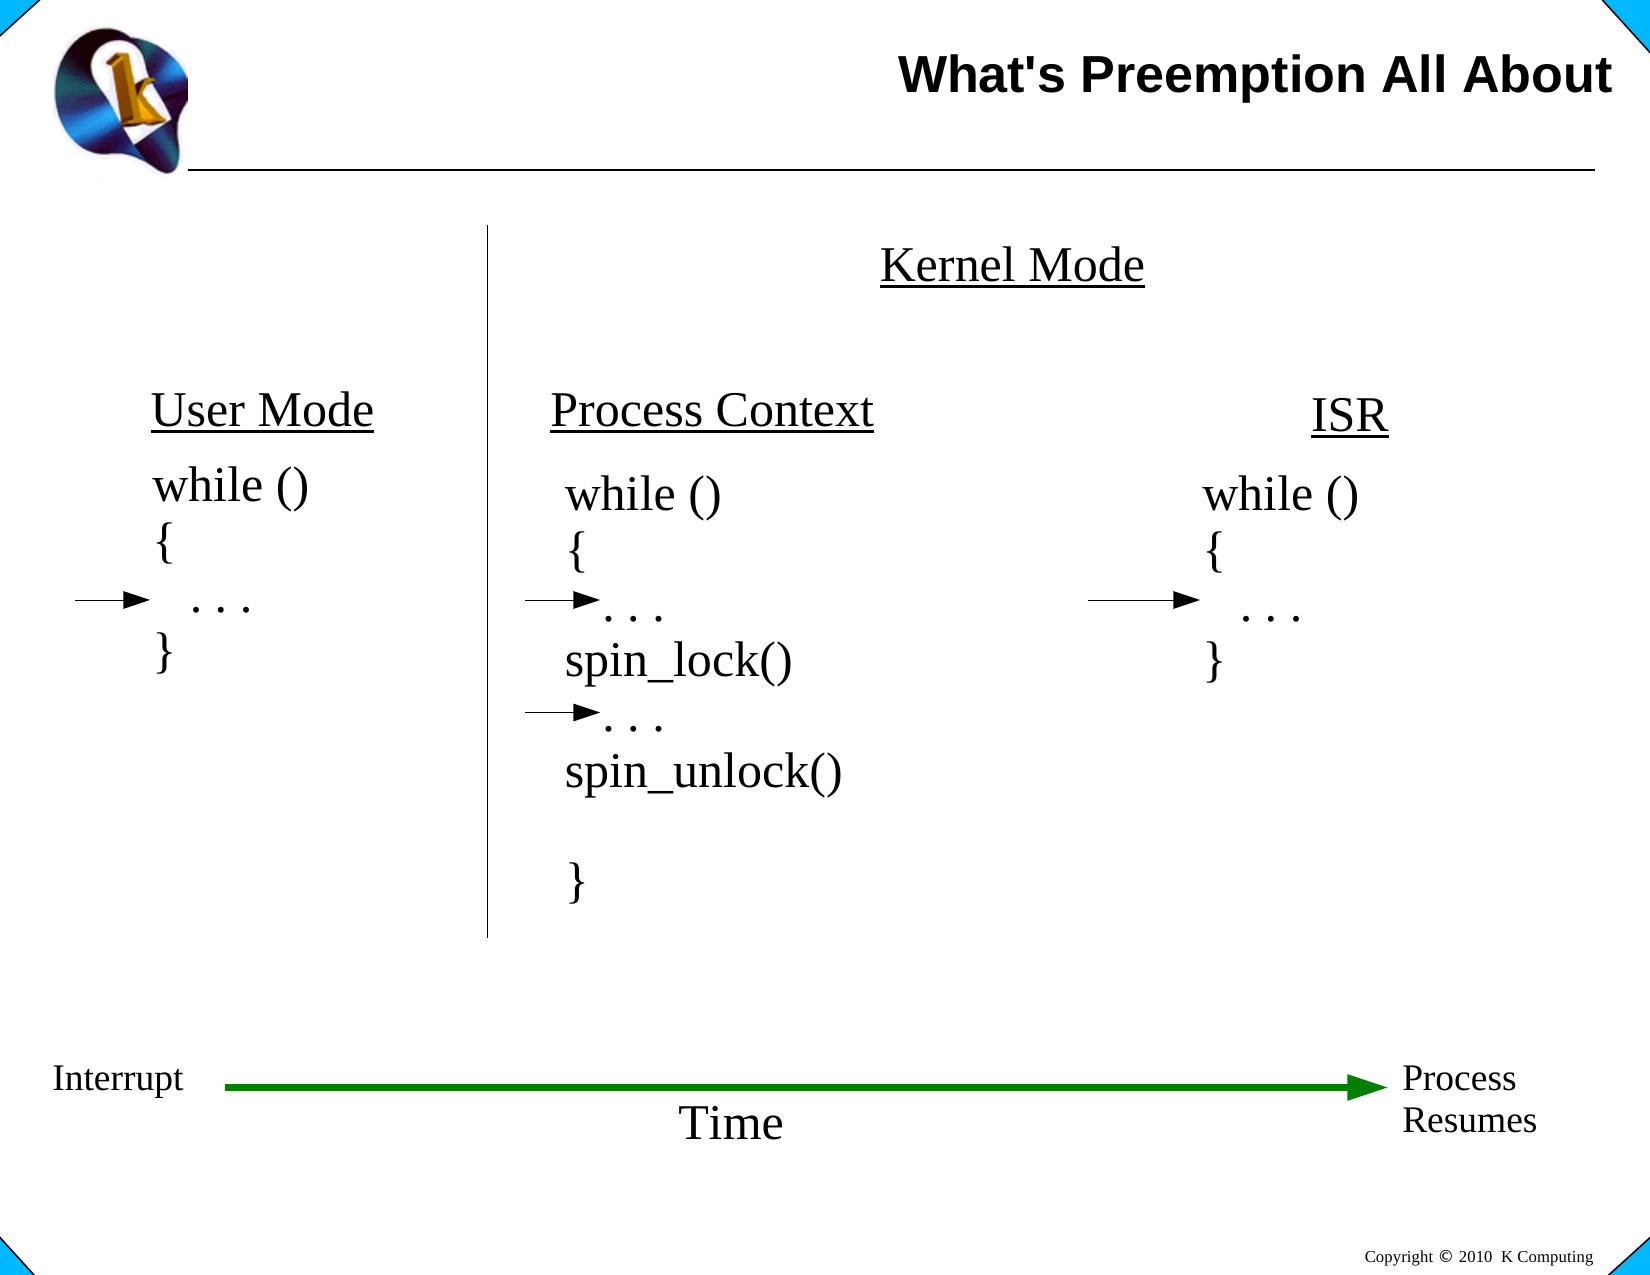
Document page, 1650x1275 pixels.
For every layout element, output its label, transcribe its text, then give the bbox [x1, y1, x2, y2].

text_box ISR [1162, 379, 1538, 450]
text_box while () { . . . } [1162, 458, 1538, 751]
picture [53, 17, 188, 188]
text_box Interrupt [37, 1050, 226, 1107]
text_box Process Resumes [1387, 1050, 1576, 1148]
text_box Process Context [525, 374, 901, 446]
text_box Time [525, 1087, 938, 1158]
text_box Kernel Mode [825, 229, 1201, 300]
text_box User Mode [75, 374, 451, 446]
text_box while () { . . . } [112, 449, 487, 742]
title What's Preemption All About [437, 7, 1613, 143]
text_box while () { . . . spin_lock() . . . spin_unlock() } [525, 458, 901, 972]
